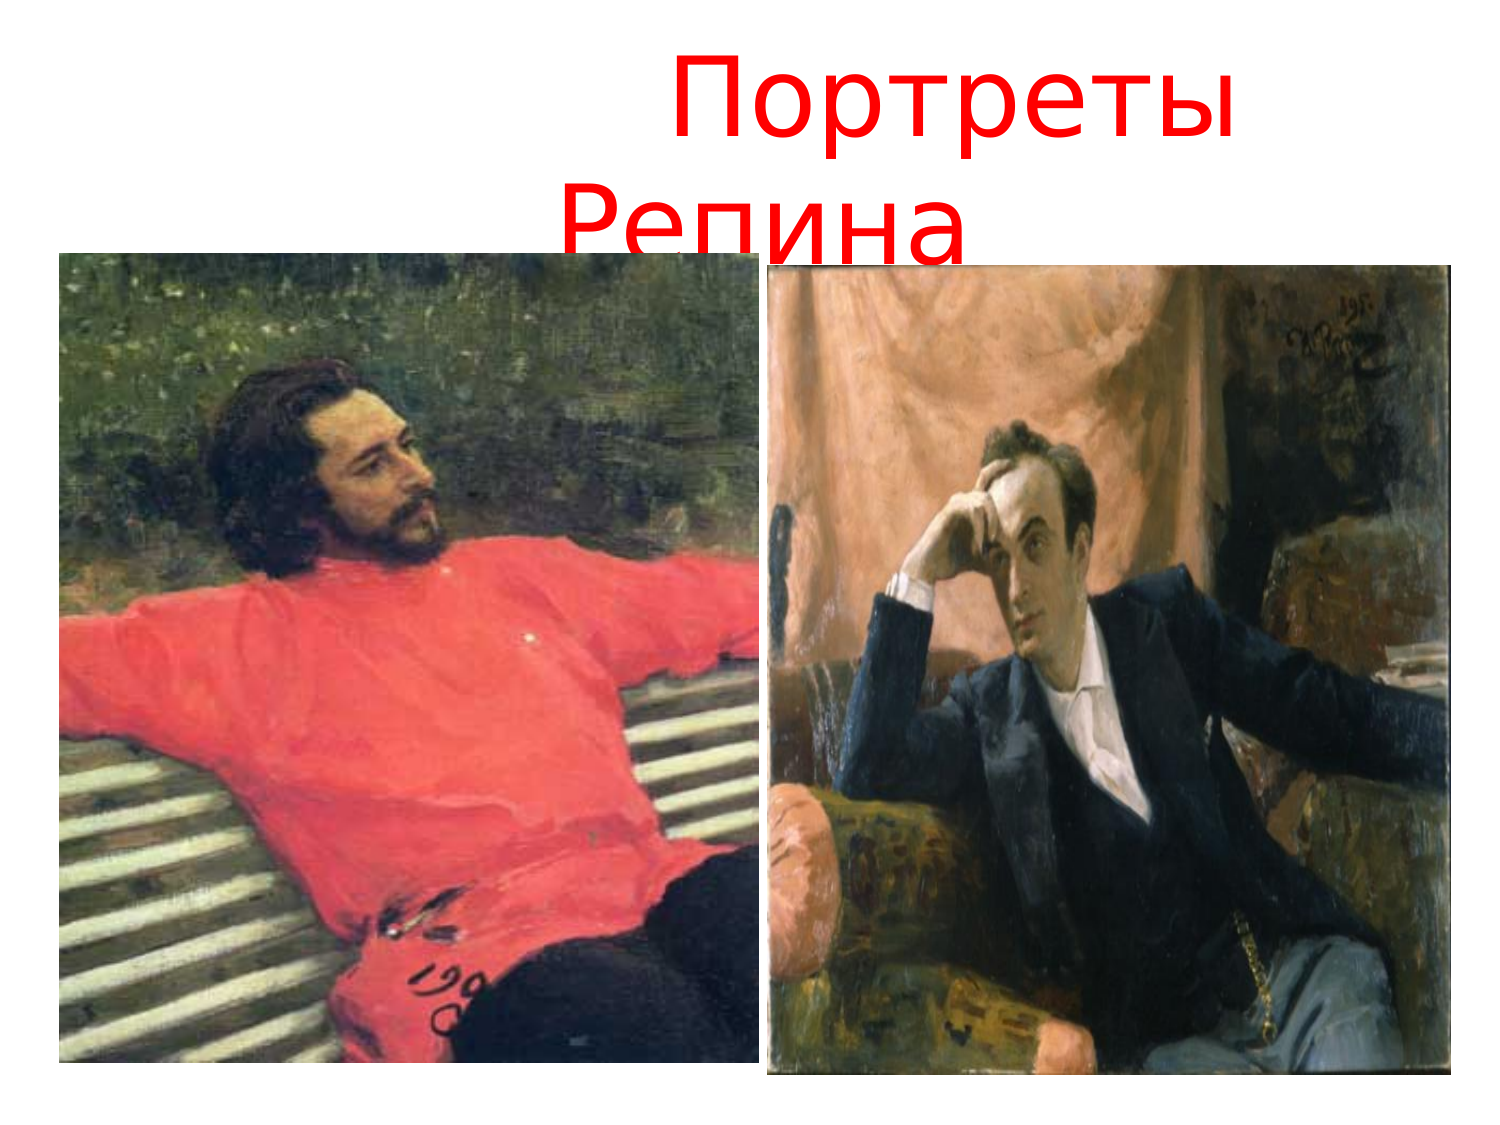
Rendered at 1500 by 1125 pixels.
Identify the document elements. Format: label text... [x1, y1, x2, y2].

title Портреты Репина [88, 0, 1439, 298]
picture [767, 265, 1451, 1075]
picture [59, 253, 759, 1063]
